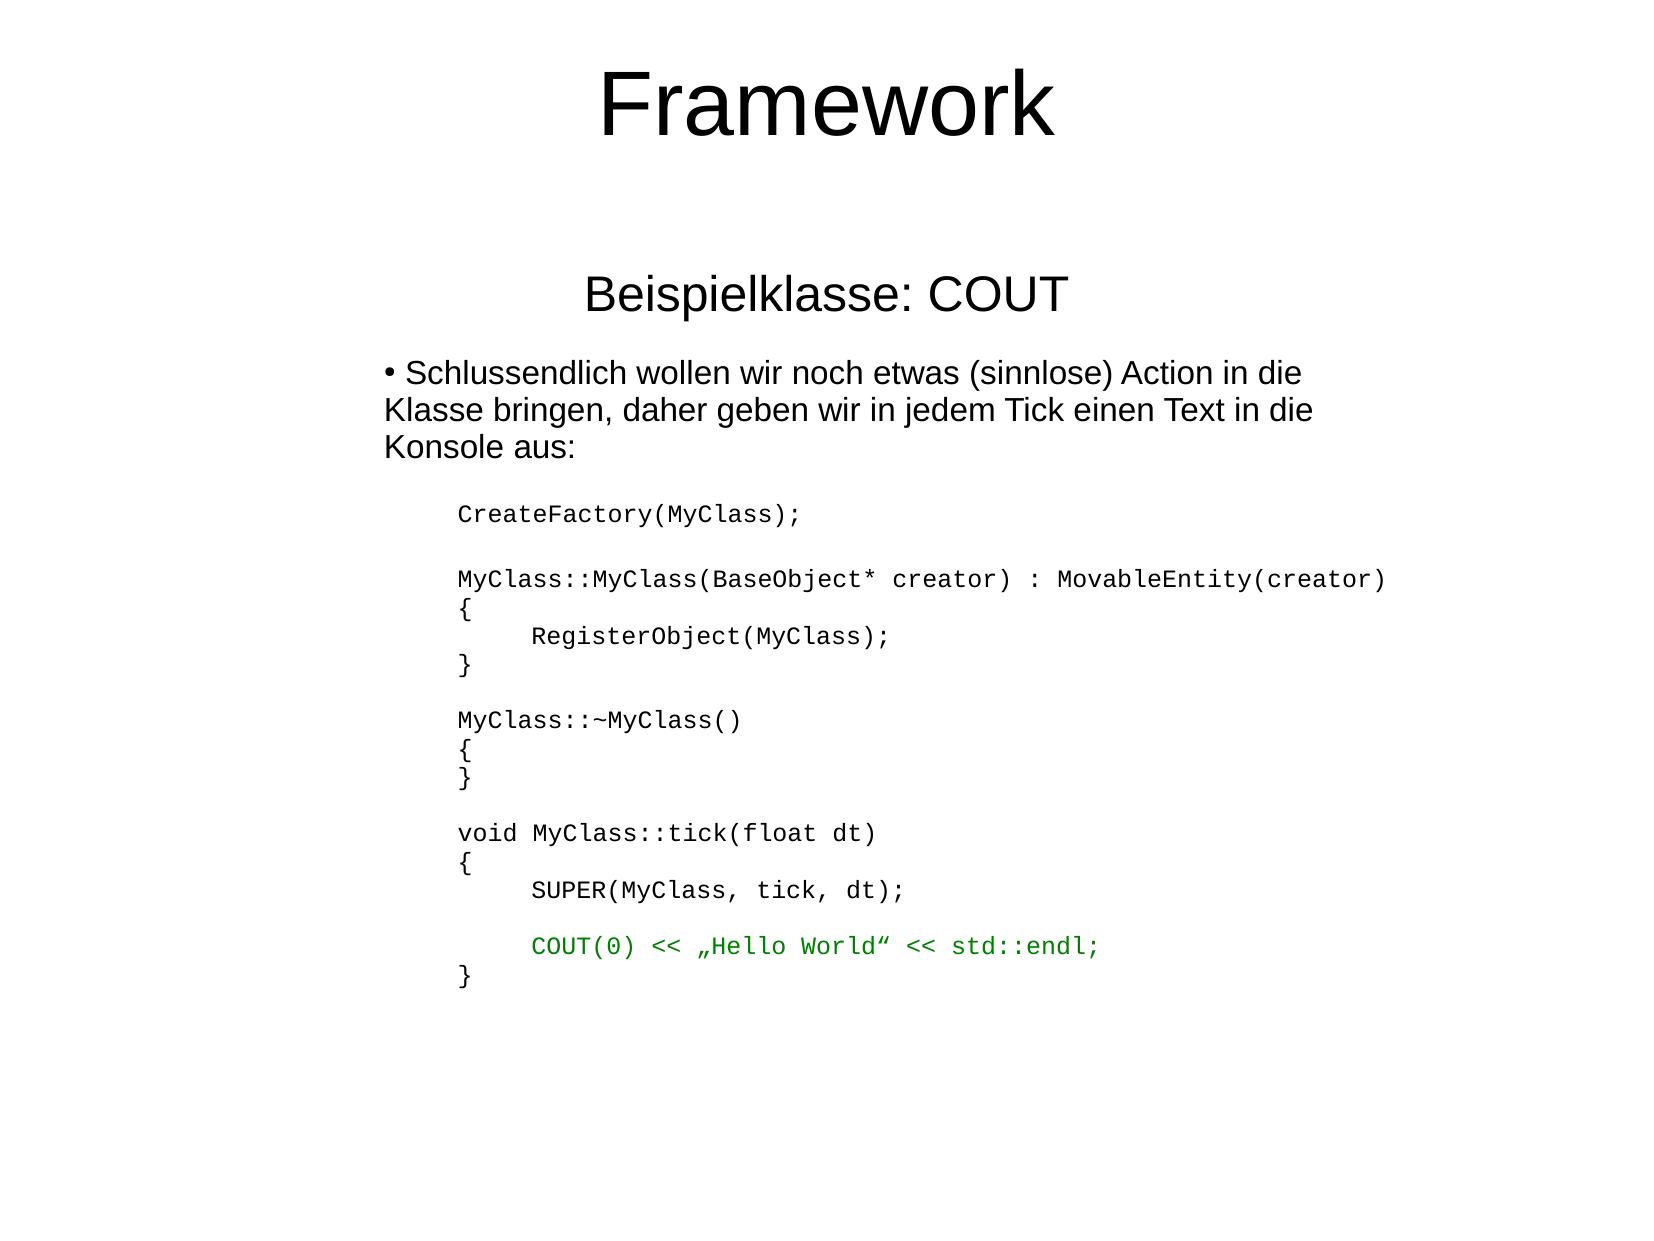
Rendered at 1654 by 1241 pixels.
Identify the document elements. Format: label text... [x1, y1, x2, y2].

text_box Schlussendlich wollen wir noch etwas (sinnlose) Action in die Klasse bringen, daher geben wir in jedem Tick einen Text in die Konsole aus: CreateFactory(MyClass); MyClass::MyClass(BaseObject* creator) : MovableEntity(creator) { RegisterObject(MyClass); } MyClass::~MyClass() { } void MyClass::tick(float dt) { SUPER(MyClass, tick, dt); COUT(0) << „Hello World“ << std::endl; } [383, 354, 1388, 998]
text_box Beispielklasse: COUT [82, 265, 1571, 325]
title Framework [82, 0, 1571, 208]
